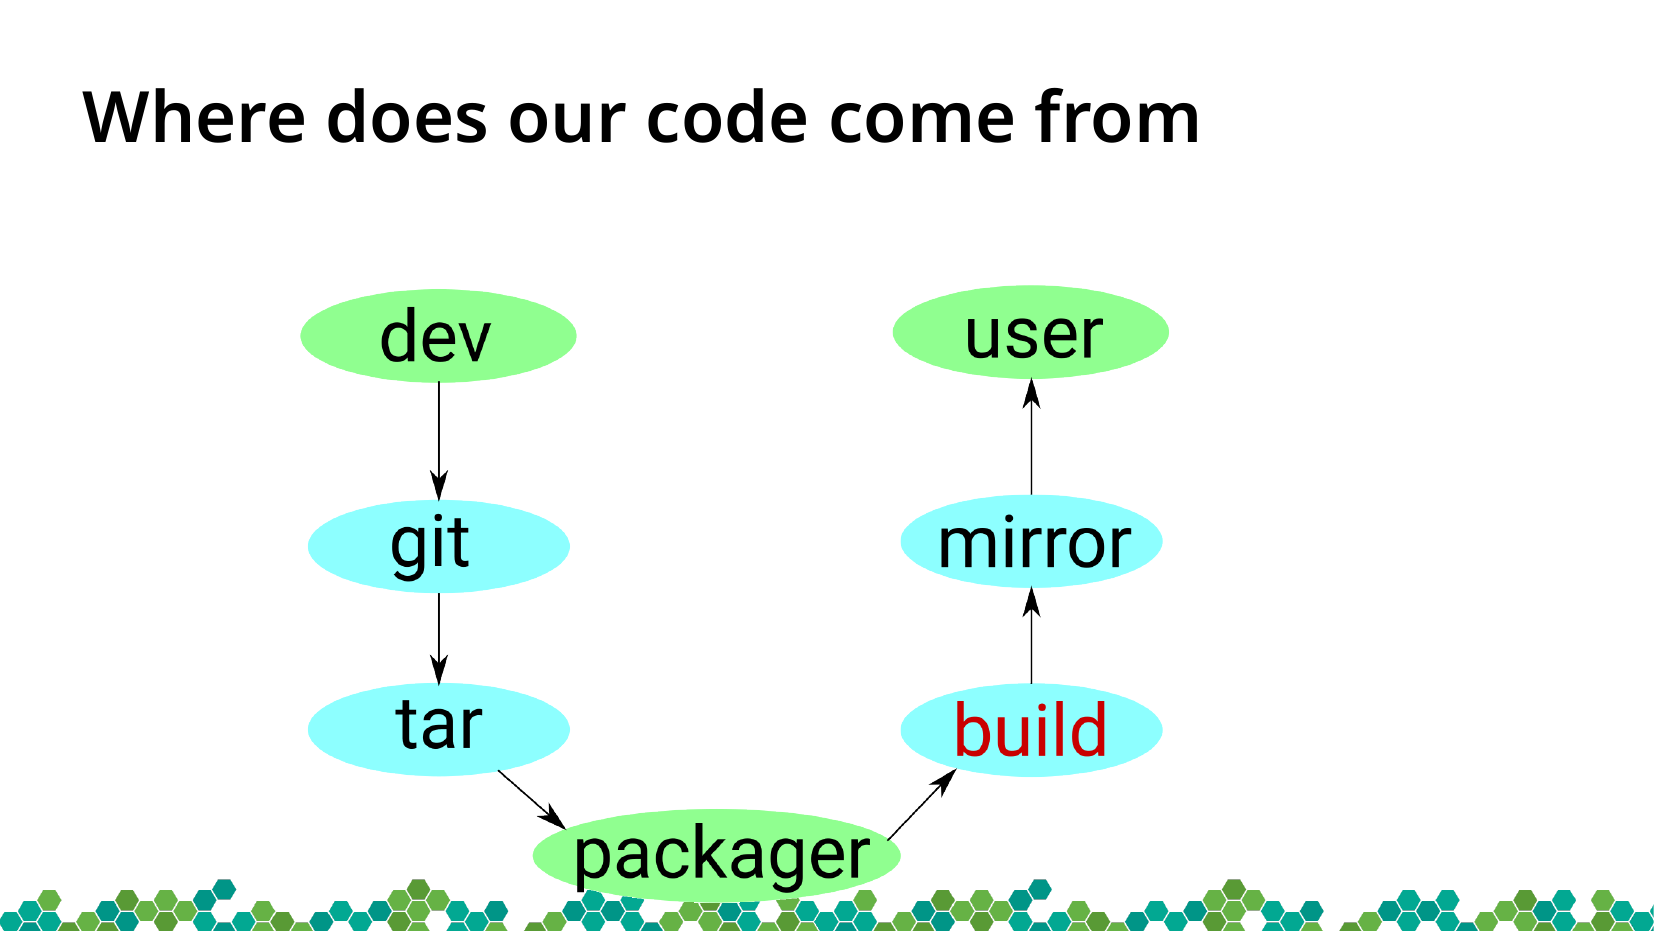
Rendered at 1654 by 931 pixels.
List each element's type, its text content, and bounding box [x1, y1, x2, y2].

title Where does our code come from [82, 37, 1571, 193]
picture [0, 236, 1654, 931]
